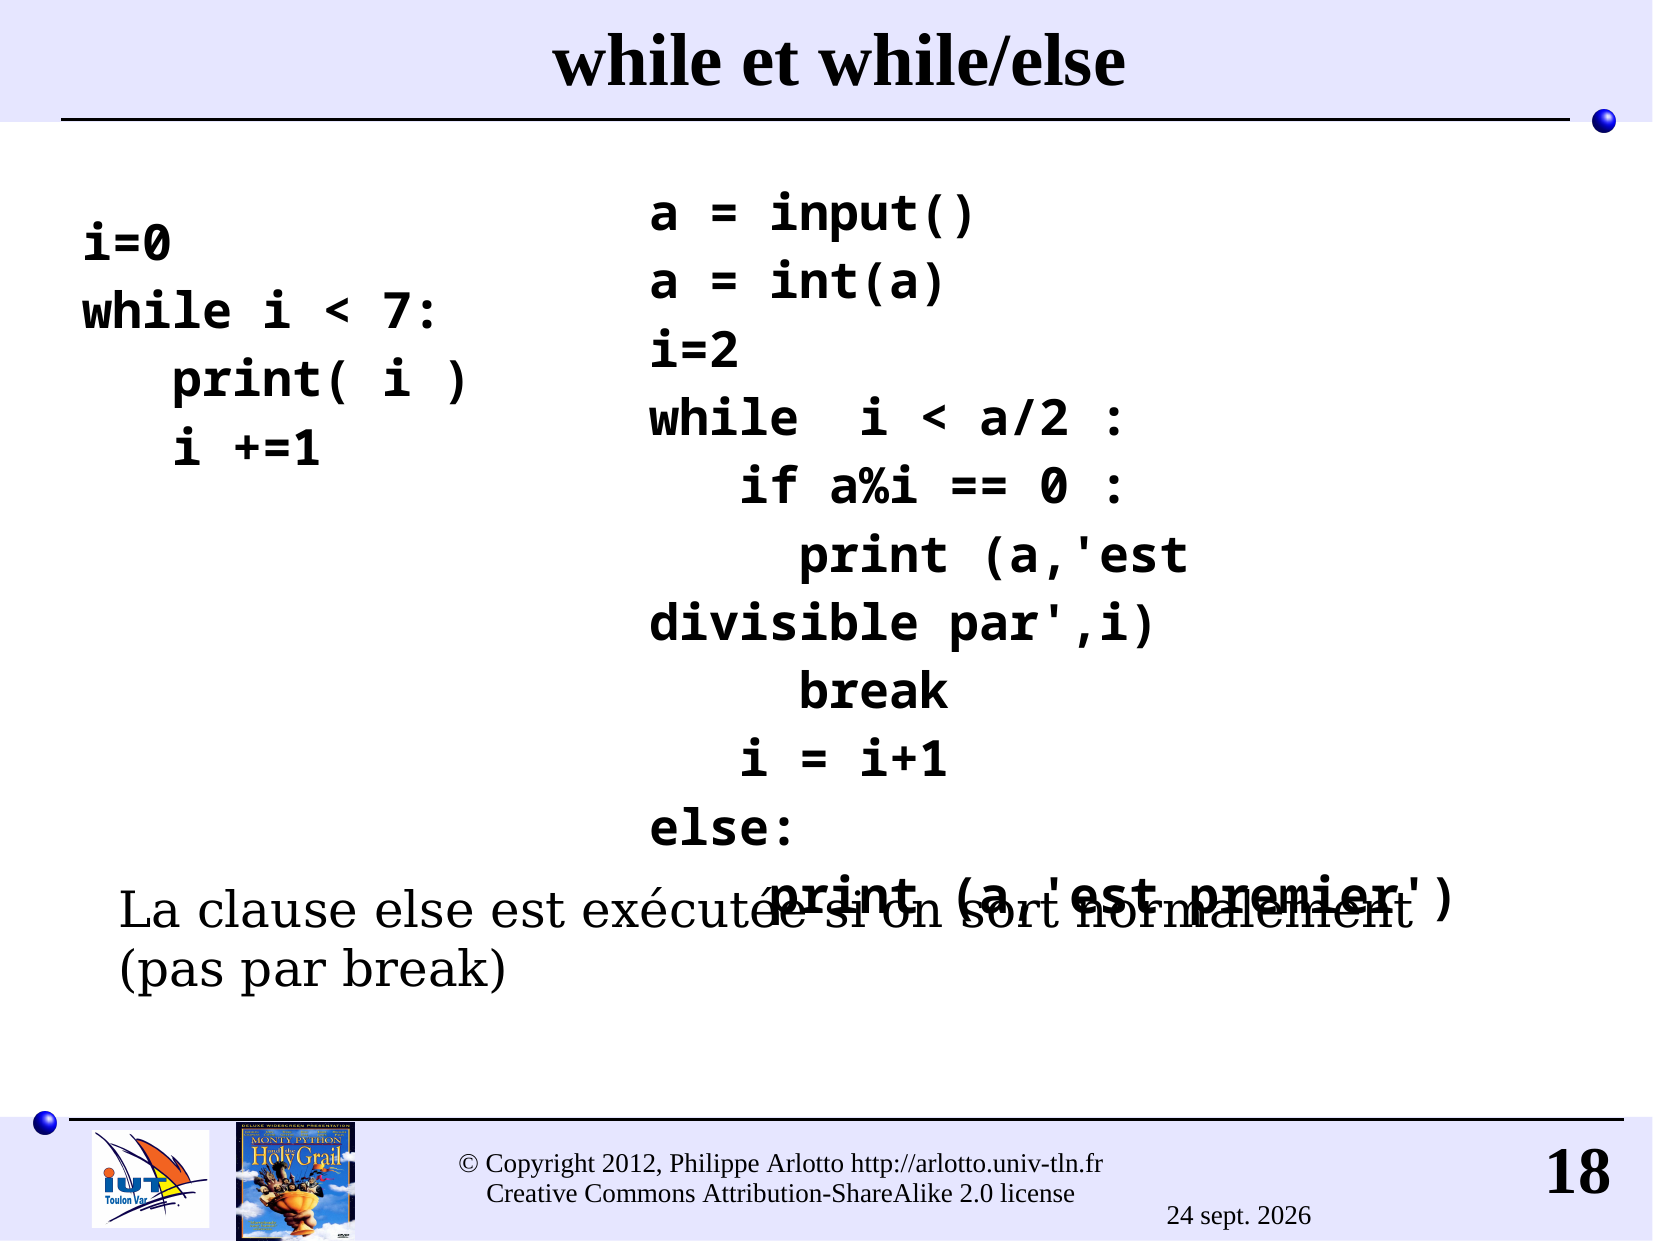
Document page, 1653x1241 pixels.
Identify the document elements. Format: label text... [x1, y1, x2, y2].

title while et while/else [95, 14, 1585, 107]
text_box La clause else est exécutée si on sort normalement (pas par break) [118, 881, 1415, 999]
picture [236, 1122, 355, 1241]
text_box i=0 while i < 7: print( i ) i +=1 [82, 206, 473, 563]
text_box a = input() a = int(a) i=2 while i < a/2 : if a%i == 0 : print (a,'est divisible par',i) break i = i+1 else: print (a,'est premier') [649, 177, 1477, 888]
